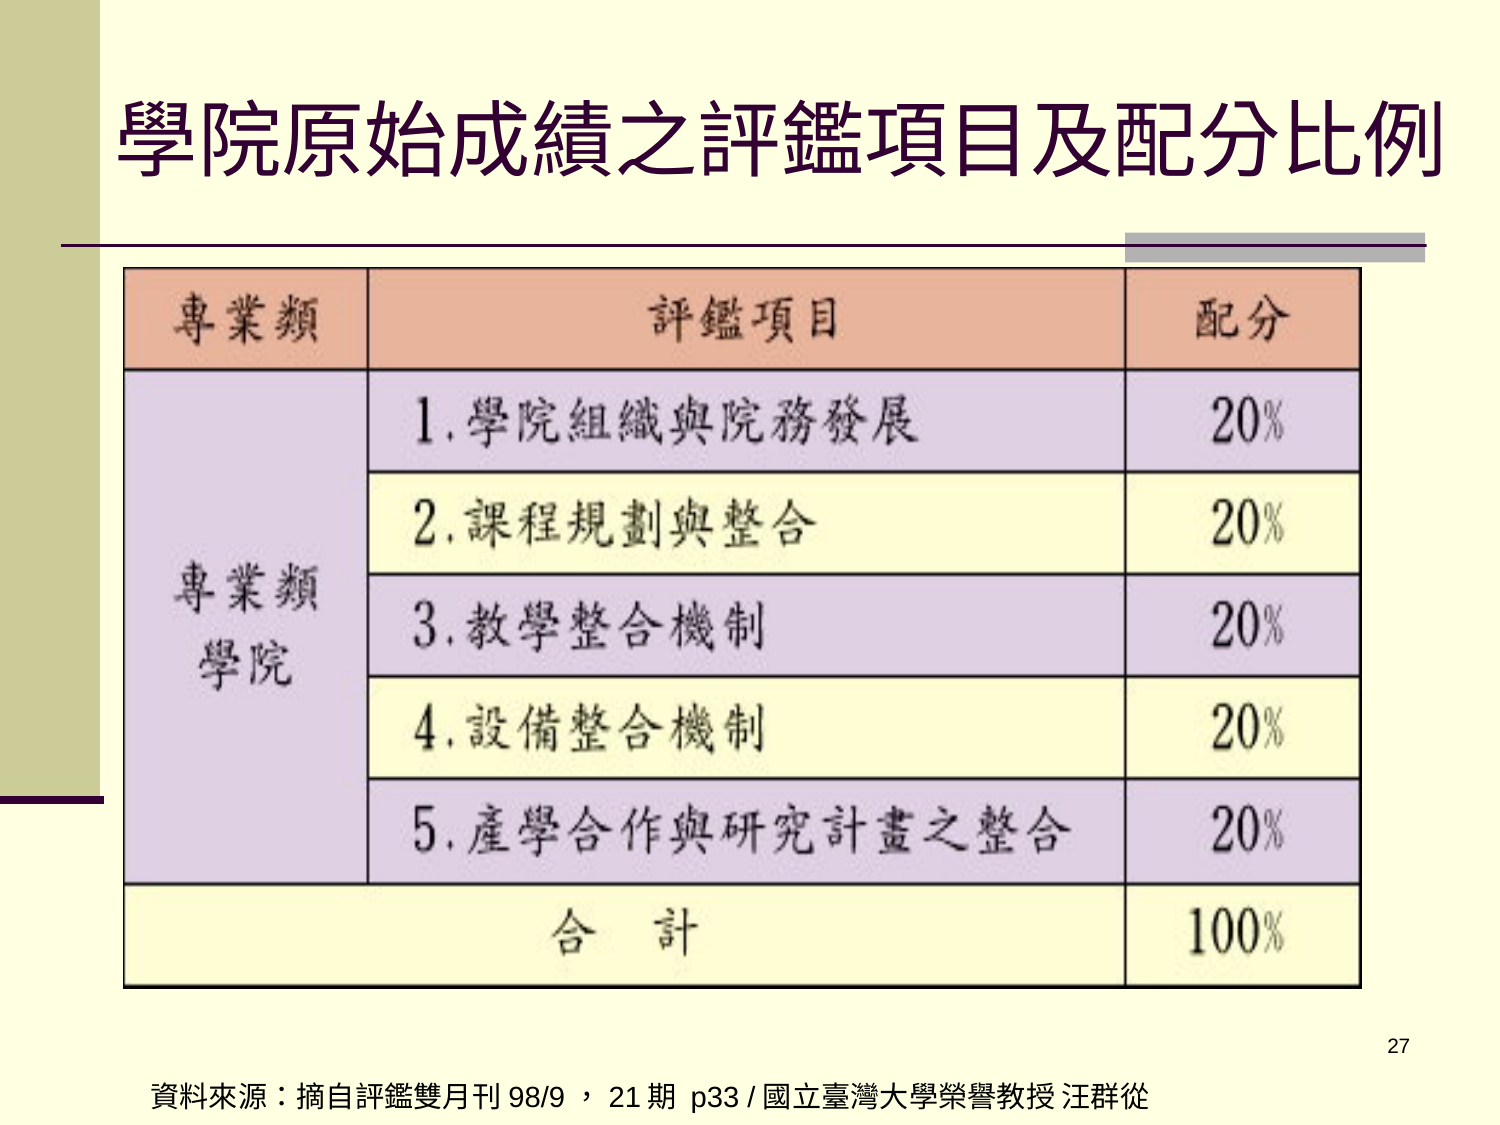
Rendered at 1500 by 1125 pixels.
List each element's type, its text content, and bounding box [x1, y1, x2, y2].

text_box 資料來源：摘自評鑑雙月刊98/9，21期 p33 /國立臺灣大學榮譽教授 汪群從 [135, 1070, 1188, 1121]
picture [123, 267, 1362, 989]
title 學院原始成績之評鑑項目及配分比例 [100, 42, 1500, 232]
